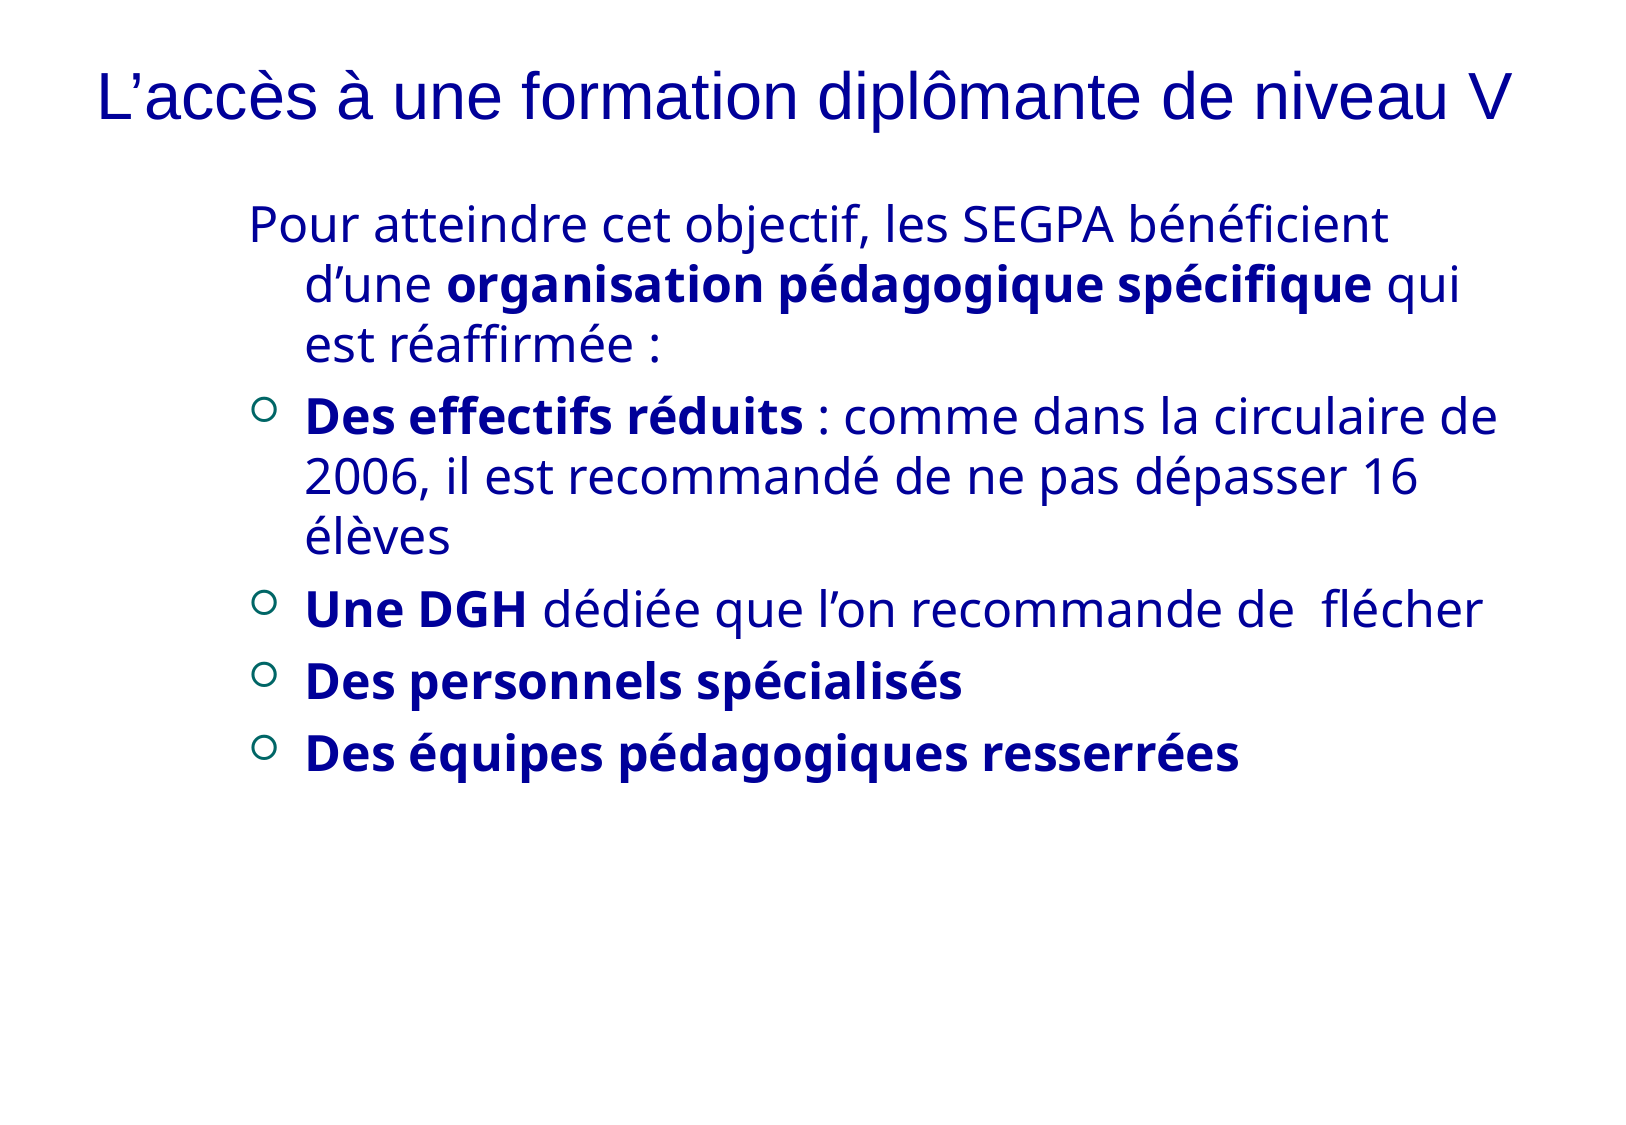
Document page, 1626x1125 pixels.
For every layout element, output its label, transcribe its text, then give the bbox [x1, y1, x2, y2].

title L’accès à une formation diplômante de niveau V [81, 45, 1544, 233]
list Pour atteindre cet objectif, les SEGPA bénéficient d’une organisation pédagogique spécifique qui est réaffirmée : Des effectifs réduits : comme dans la circulaire de 2006, il est recommandé de ne pas dépasser 16 élèves Une DGH dédiée que l’on recommande de flécher Des personnels spécialisés Des équipes pédagogiques resserrées [233, 184, 1534, 860]
